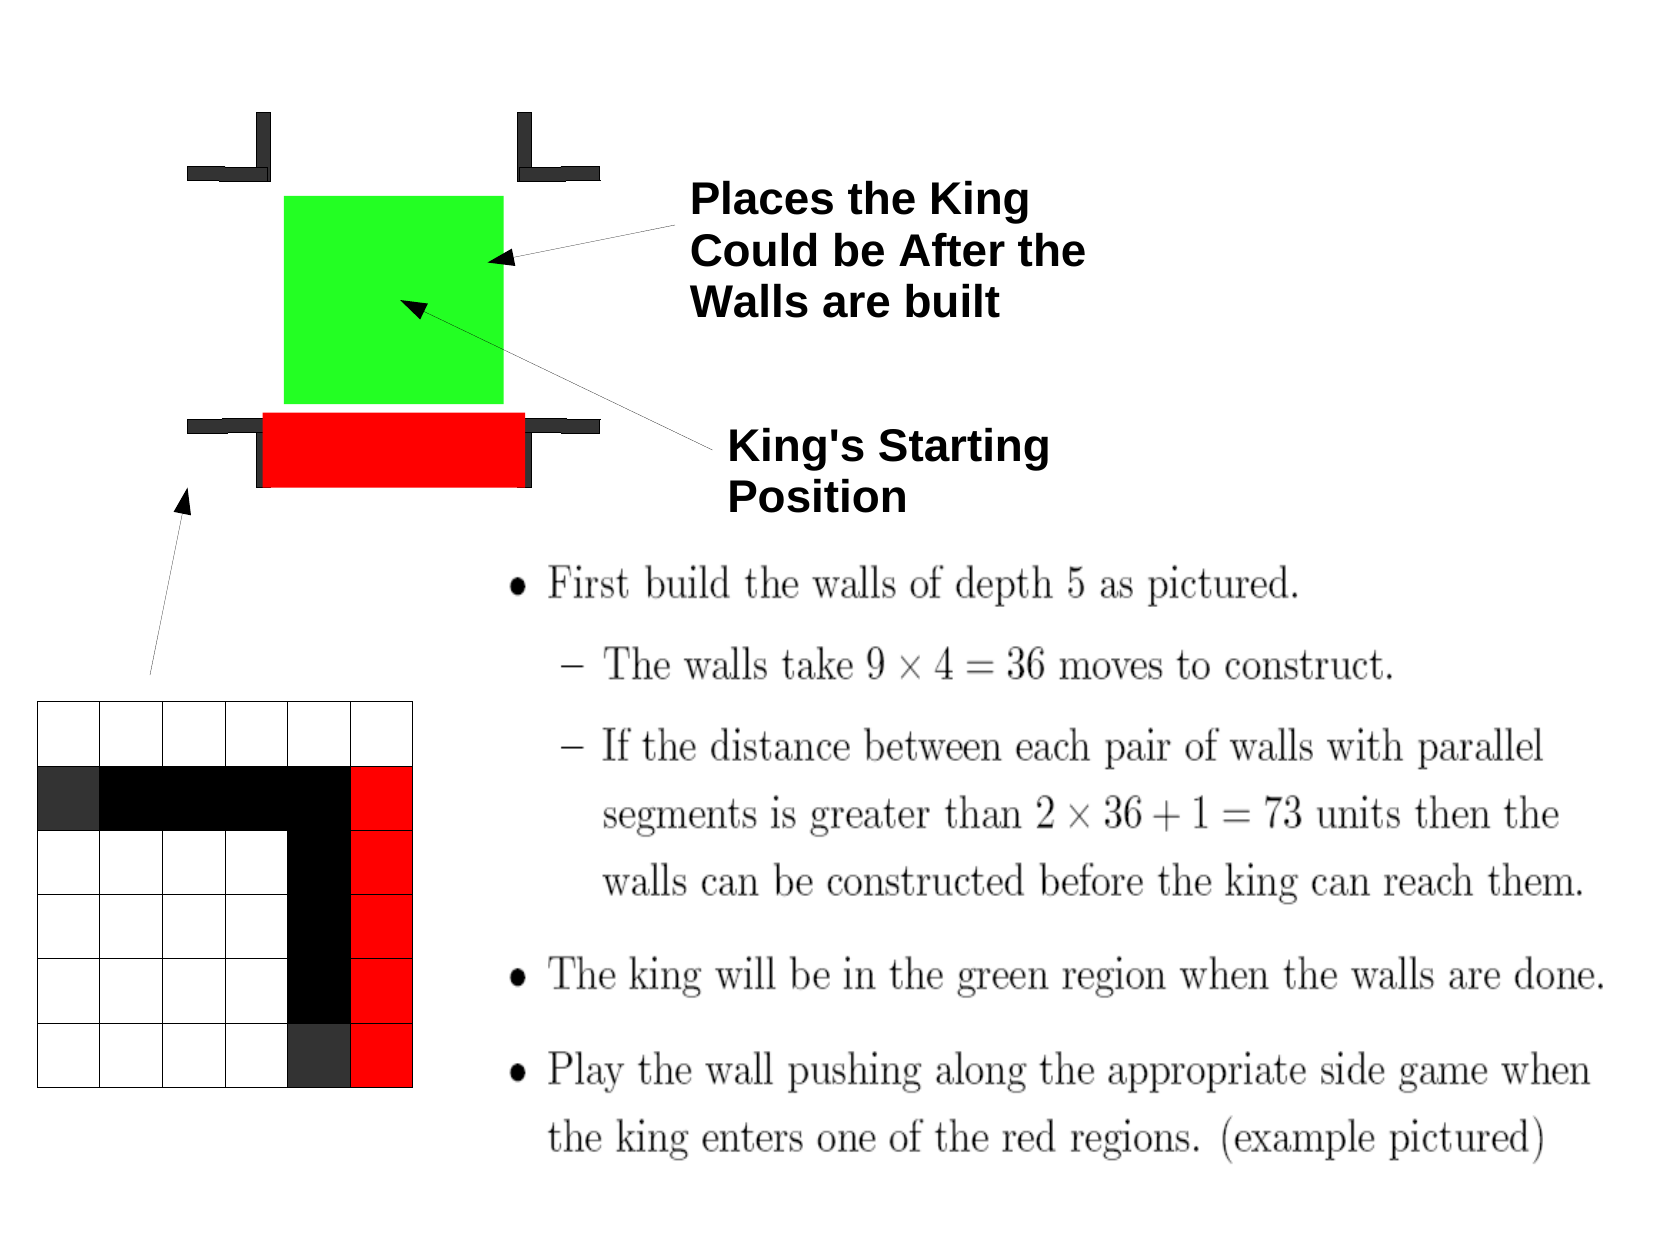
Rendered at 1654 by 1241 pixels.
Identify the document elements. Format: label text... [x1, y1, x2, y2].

text_box [37, 701, 413, 1088]
text_box [283, 195, 504, 405]
text_box [187, 412, 601, 488]
text_box [187, 112, 271, 182]
text_box [517, 112, 601, 182]
picture [487, 562, 1613, 1178]
text_box Places the King Could be After the Walls are built [675, 165, 1126, 338]
text_box King's Starting Position [712, 412, 1163, 532]
